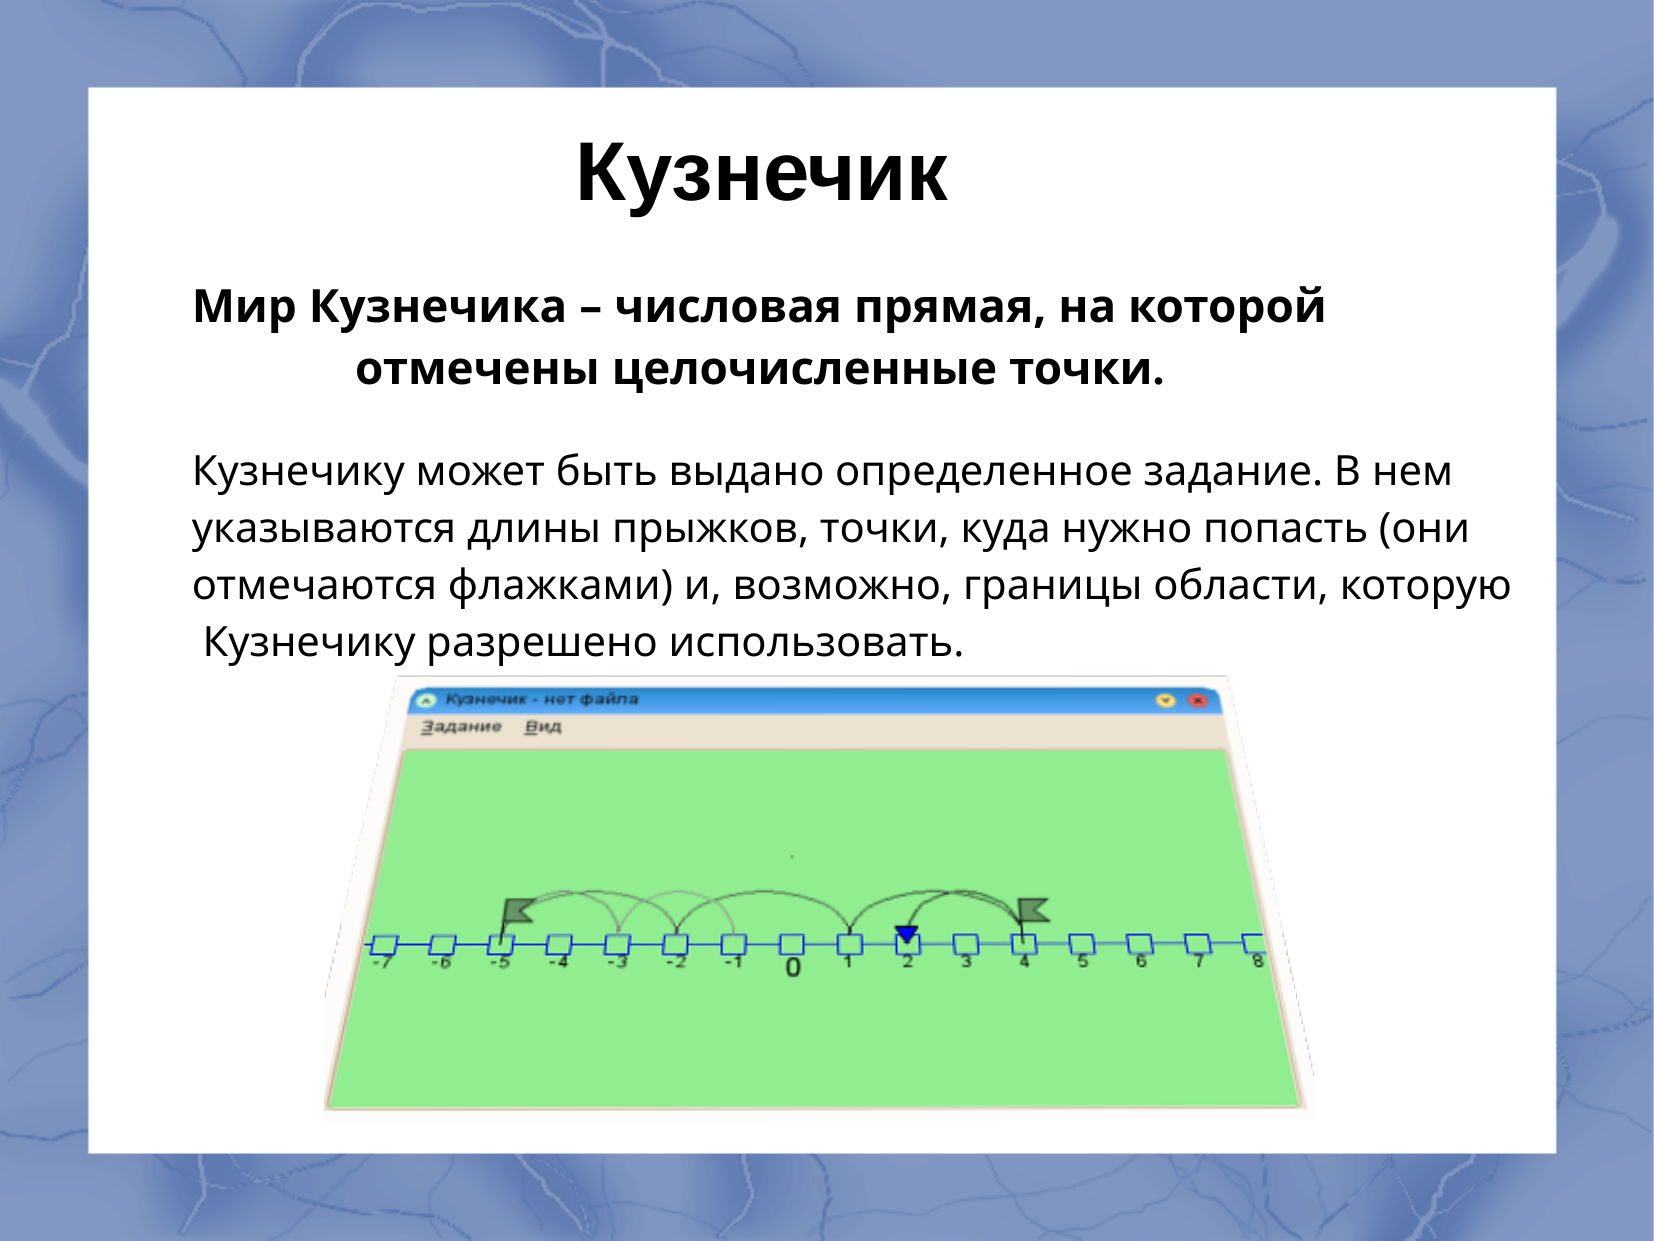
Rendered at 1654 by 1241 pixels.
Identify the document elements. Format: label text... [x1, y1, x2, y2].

text_box Кузнечик [561, 118, 1034, 237]
text_box Мир Кузнечика – числовая прямая, на которой отмечены целочисленные точки. [177, 265, 1565, 392]
picture [0, 0, 1654, 1241]
text_box Кузнечику может быть выдано определенное задание. В нем указываются длины прыжков, точки, куда нужно попасть (они отмечаются флажками) и, возможно, границы области, которую Кузнечику разрешено использовать. [177, 433, 1536, 650]
